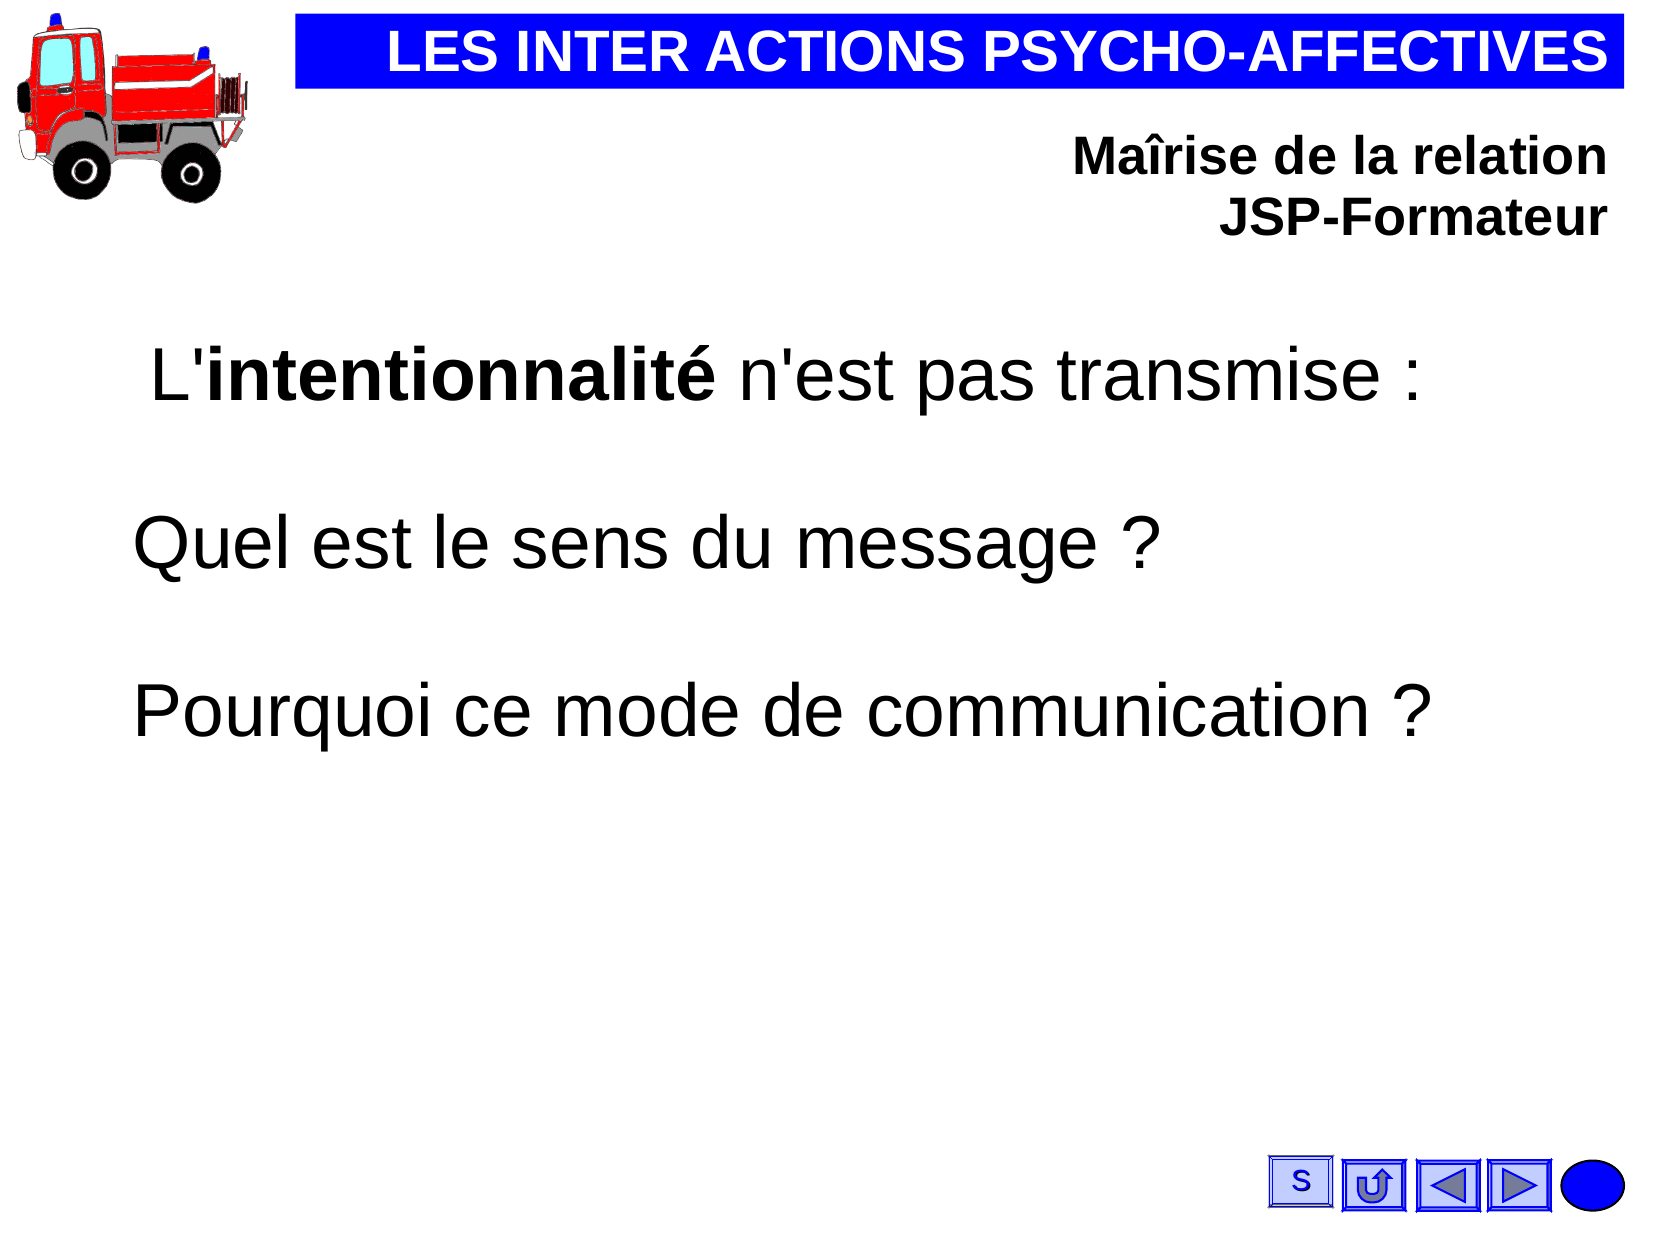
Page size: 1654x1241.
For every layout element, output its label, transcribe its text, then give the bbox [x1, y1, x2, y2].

text_box L'intentionnalité n'est pas transmise : Quel est le sens du message ? Pourquoi ce mode de communication ? [118, 324, 1477, 1063]
text_box Maîrise de la relation JSP-Formateur [1056, 118, 1624, 311]
text_box [1561, 1160, 1625, 1211]
text_box LES INTER ACTIONS PSYCHO-AFFECTIVES [295, 13, 1625, 89]
picture [8, 8, 257, 216]
